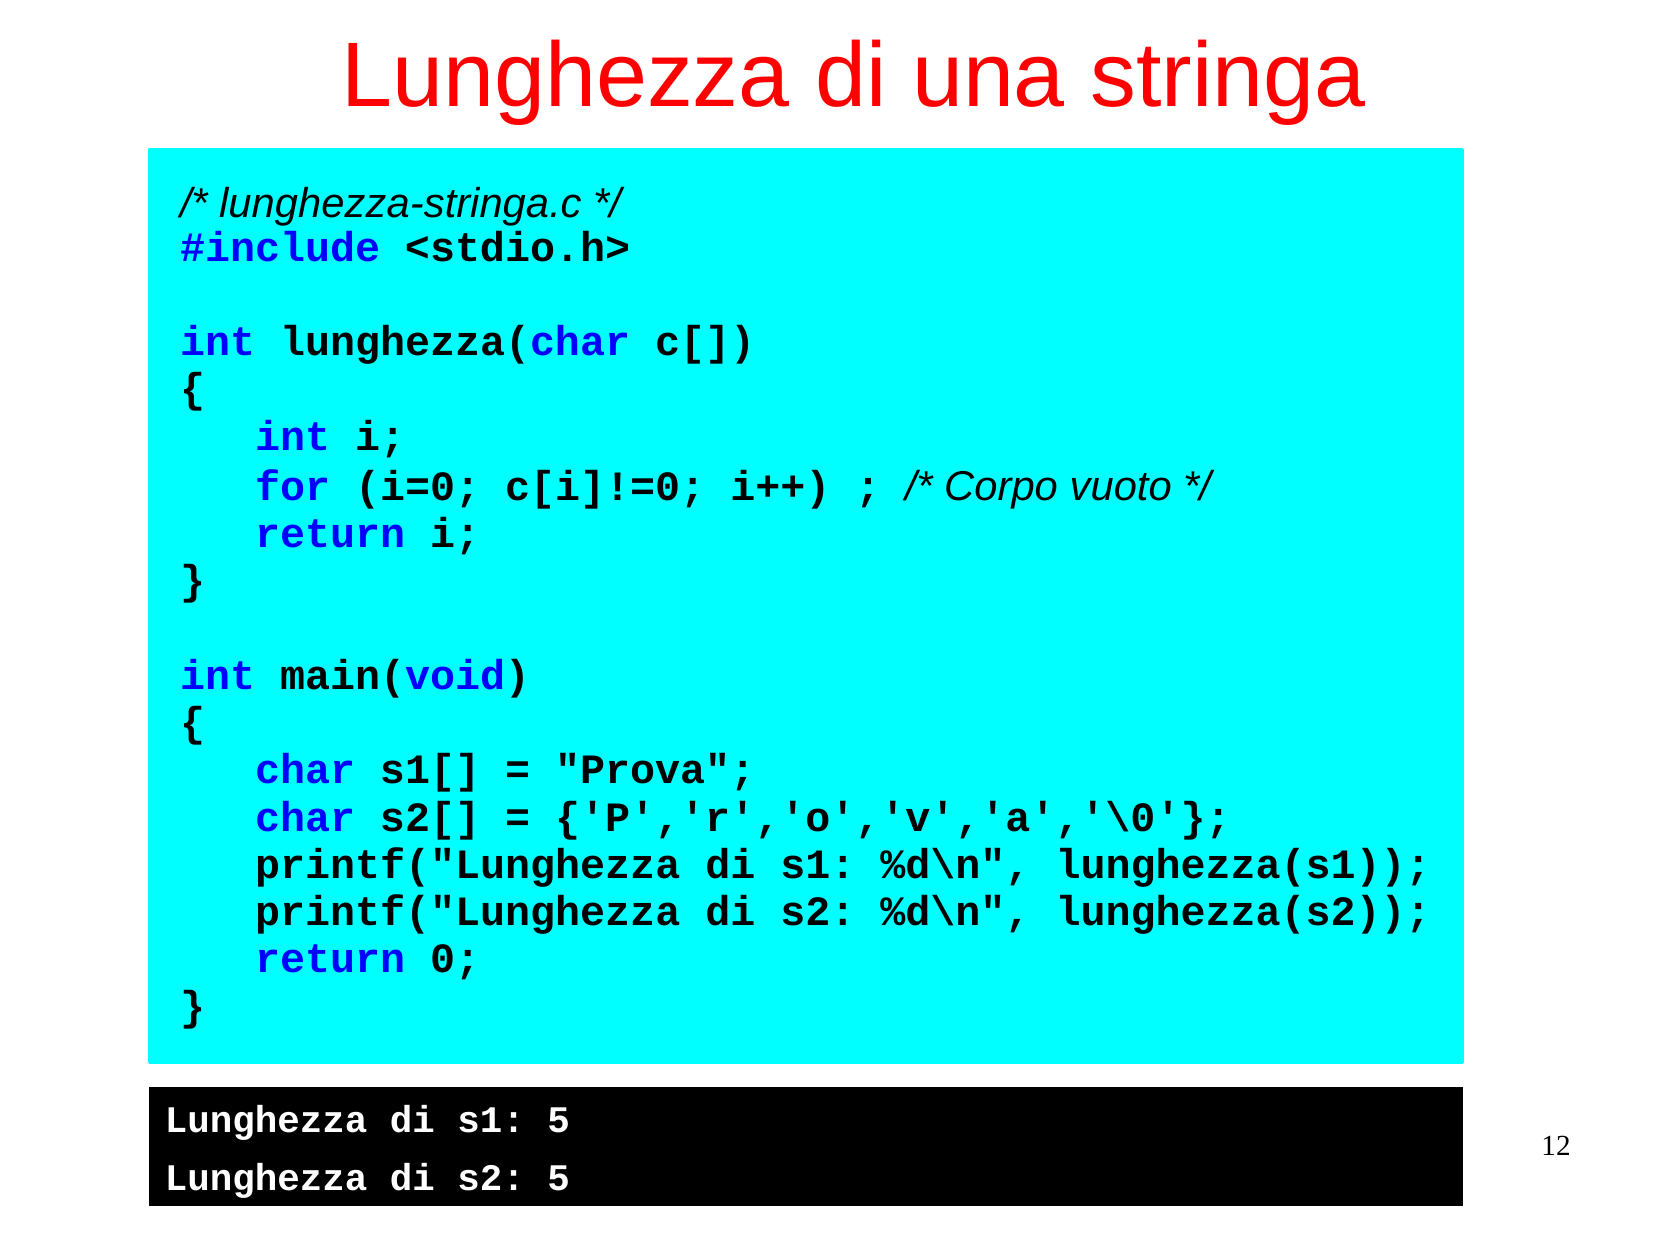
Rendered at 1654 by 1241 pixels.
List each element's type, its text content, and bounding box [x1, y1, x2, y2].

text_box Lunghezza di s1: 5 Lunghezza di s2: 5 [150, 1087, 1463, 1206]
title Lunghezza di una stringa [82, 0, 1626, 151]
text_box /* lunghezza-stringa.c */ #include <stdio.h> int lunghezza(char c[]) { int i; for (i=0; c[i]!=0; i++) ; /* Corpo vuoto */ return i; } int main(void) { char s1[] = "Prova"; char s2[] = {'P','r','o','v','a','\0'}; printf("Lunghezza di s1: %d\n", lunghezza(s1)); printf("Lunghezza di s2: %d\n", lunghezza(s2)); return 0; } [149, 149, 1463, 1063]
